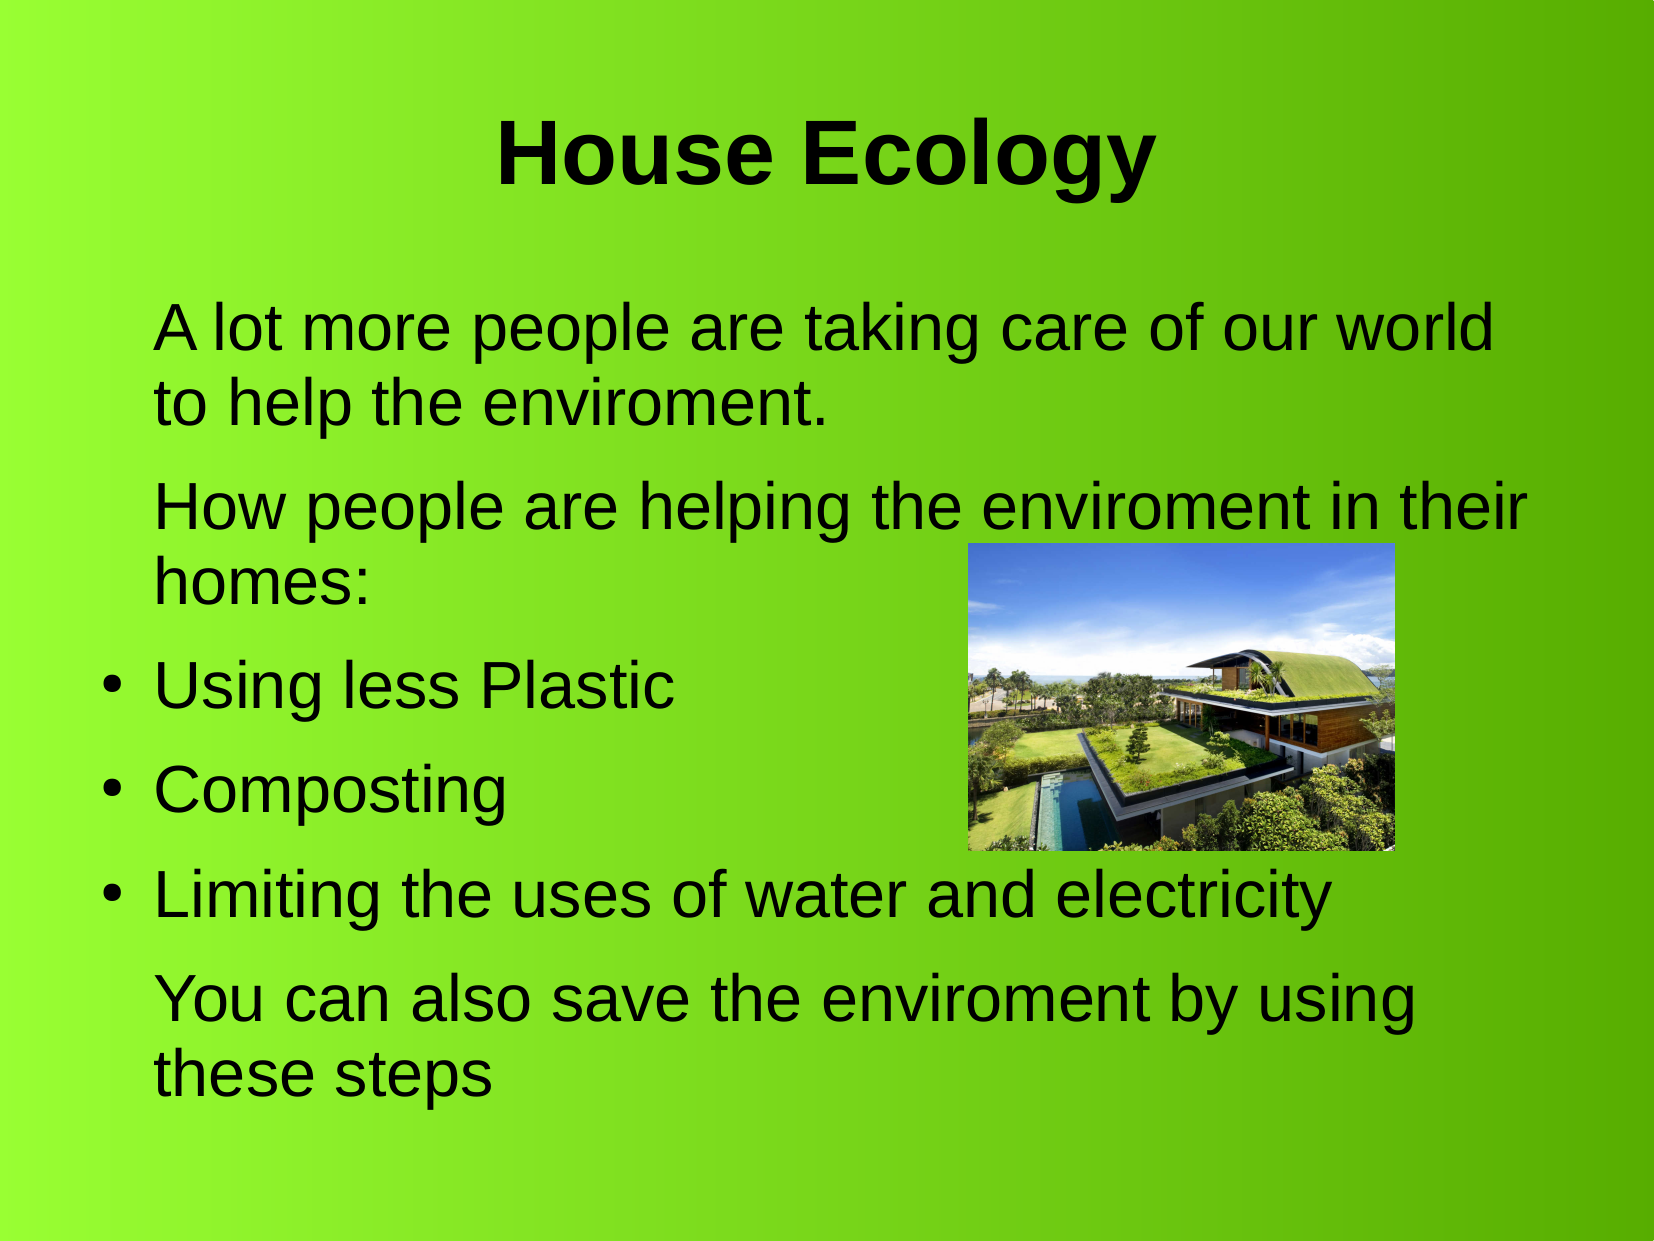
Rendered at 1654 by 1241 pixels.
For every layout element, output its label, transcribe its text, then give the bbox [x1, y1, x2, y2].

picture [968, 543, 1395, 851]
list A lot more people are taking care of our world to help the enviroment. How people are helping the enviroment in their homes: Using less Plastic Composting Limiting the uses of water and electricity You can also save the enviroment by using these steps [82, 290, 1571, 1111]
title House Ecology [82, 49, 1571, 257]
